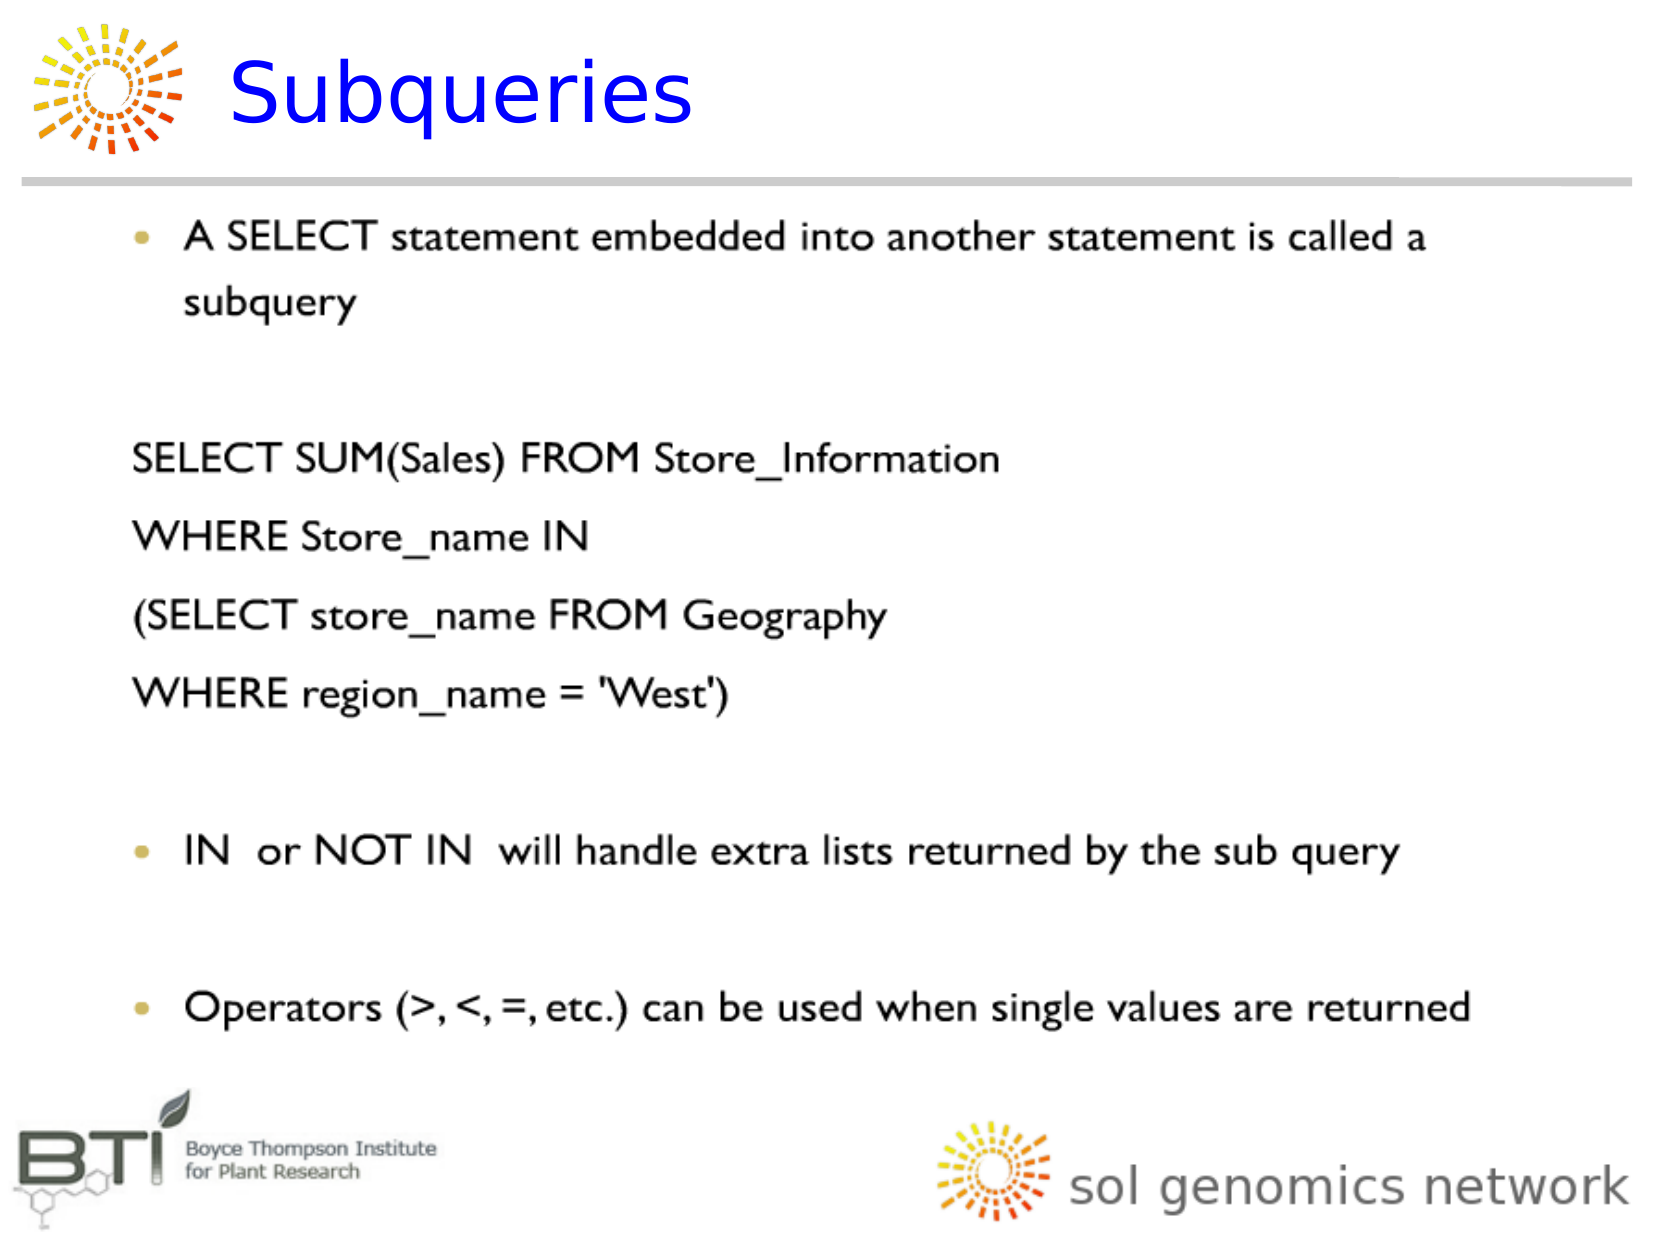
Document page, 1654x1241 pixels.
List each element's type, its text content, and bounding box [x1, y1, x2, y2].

picture [32, 22, 184, 156]
picture [921, 1116, 1642, 1229]
text_box Subqueries [228, 46, 1623, 159]
picture [8, 1087, 451, 1234]
picture [112, 199, 1493, 1039]
